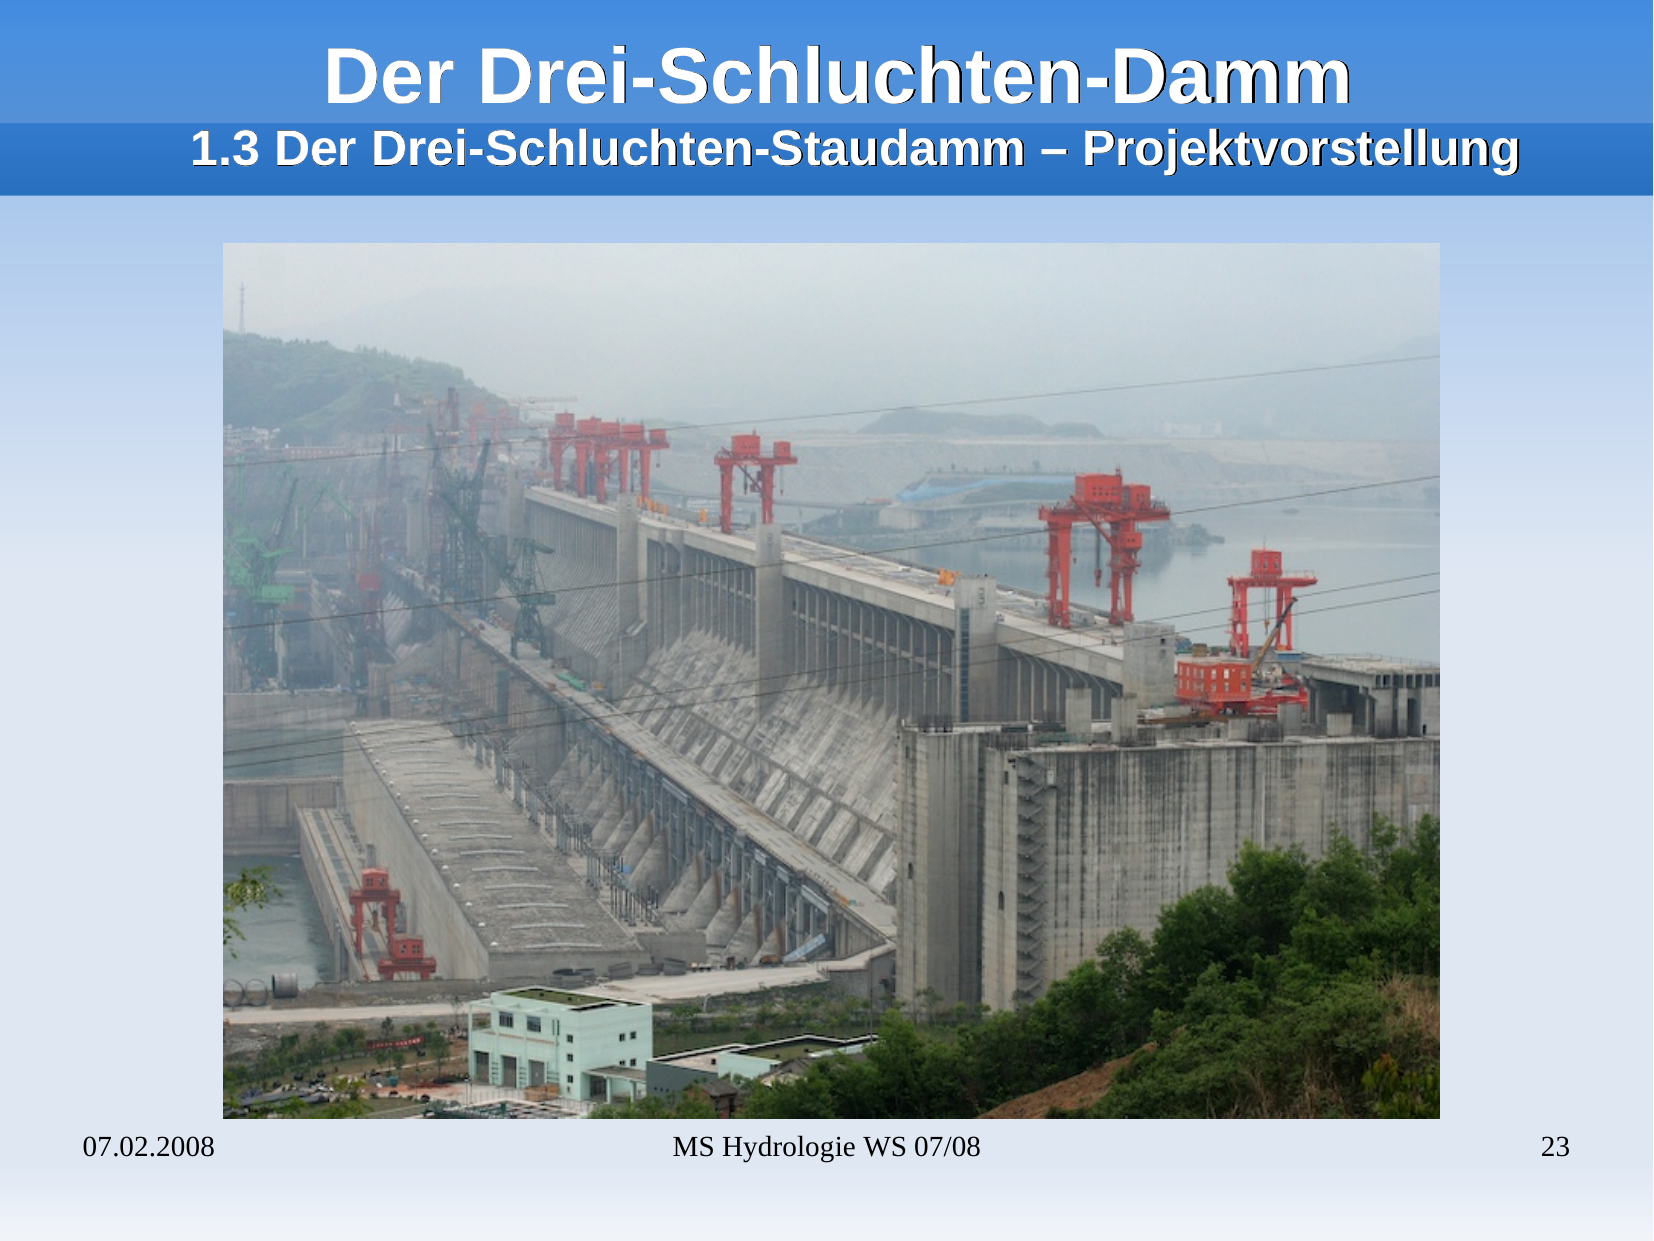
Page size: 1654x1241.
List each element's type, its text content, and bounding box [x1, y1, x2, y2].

picture [0, 0, 1654, 1241]
title Der Drei-Schluchten-Damm 1.3 Der Drei-Schluchten-Staudamm – Projektvorstellung [76, 0, 1565, 208]
